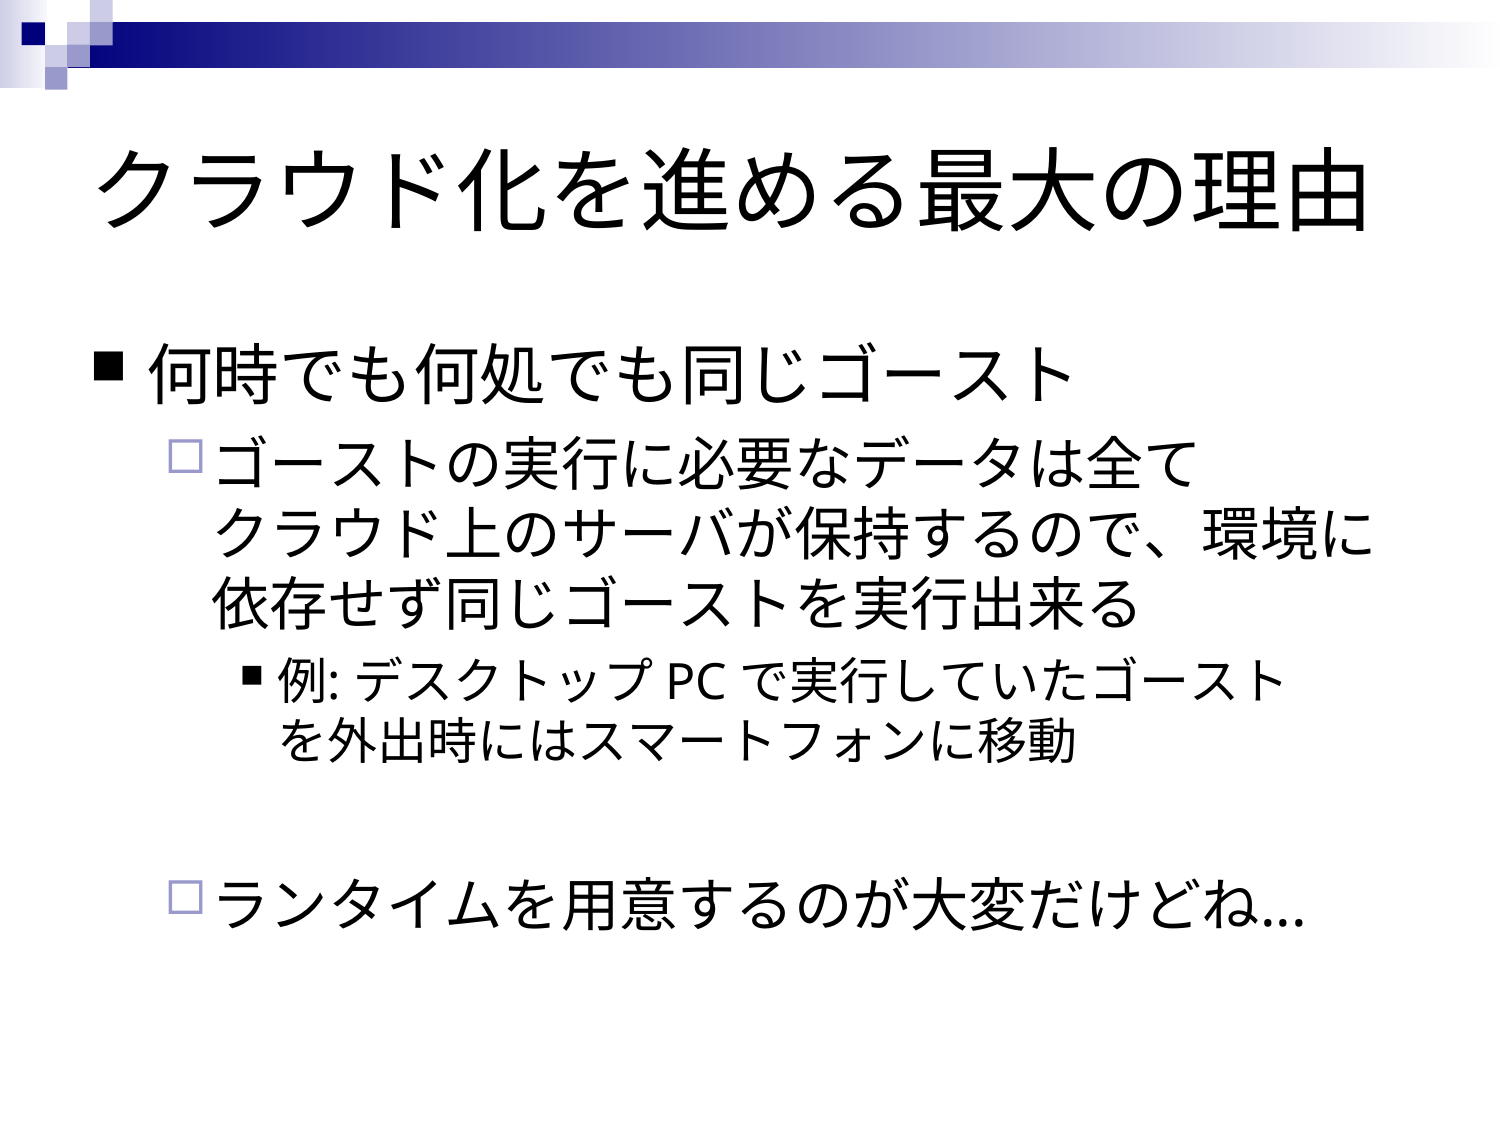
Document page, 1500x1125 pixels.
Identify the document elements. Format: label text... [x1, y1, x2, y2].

list 何時でも何処でも同じゴースト ゴーストの実行に必要なデータは全て クラウド上のサーバが保持するので、環境に依存せず同じゴーストを実行出来る 例: デスクトップ PC で実行していたゴースト を外出時にはスマートフォンに移動 ランタイムを用意するのが大変だけどね... [75, 324, 1426, 1021]
title クラウド化を進める最大の理由 [75, 69, 1426, 306]
